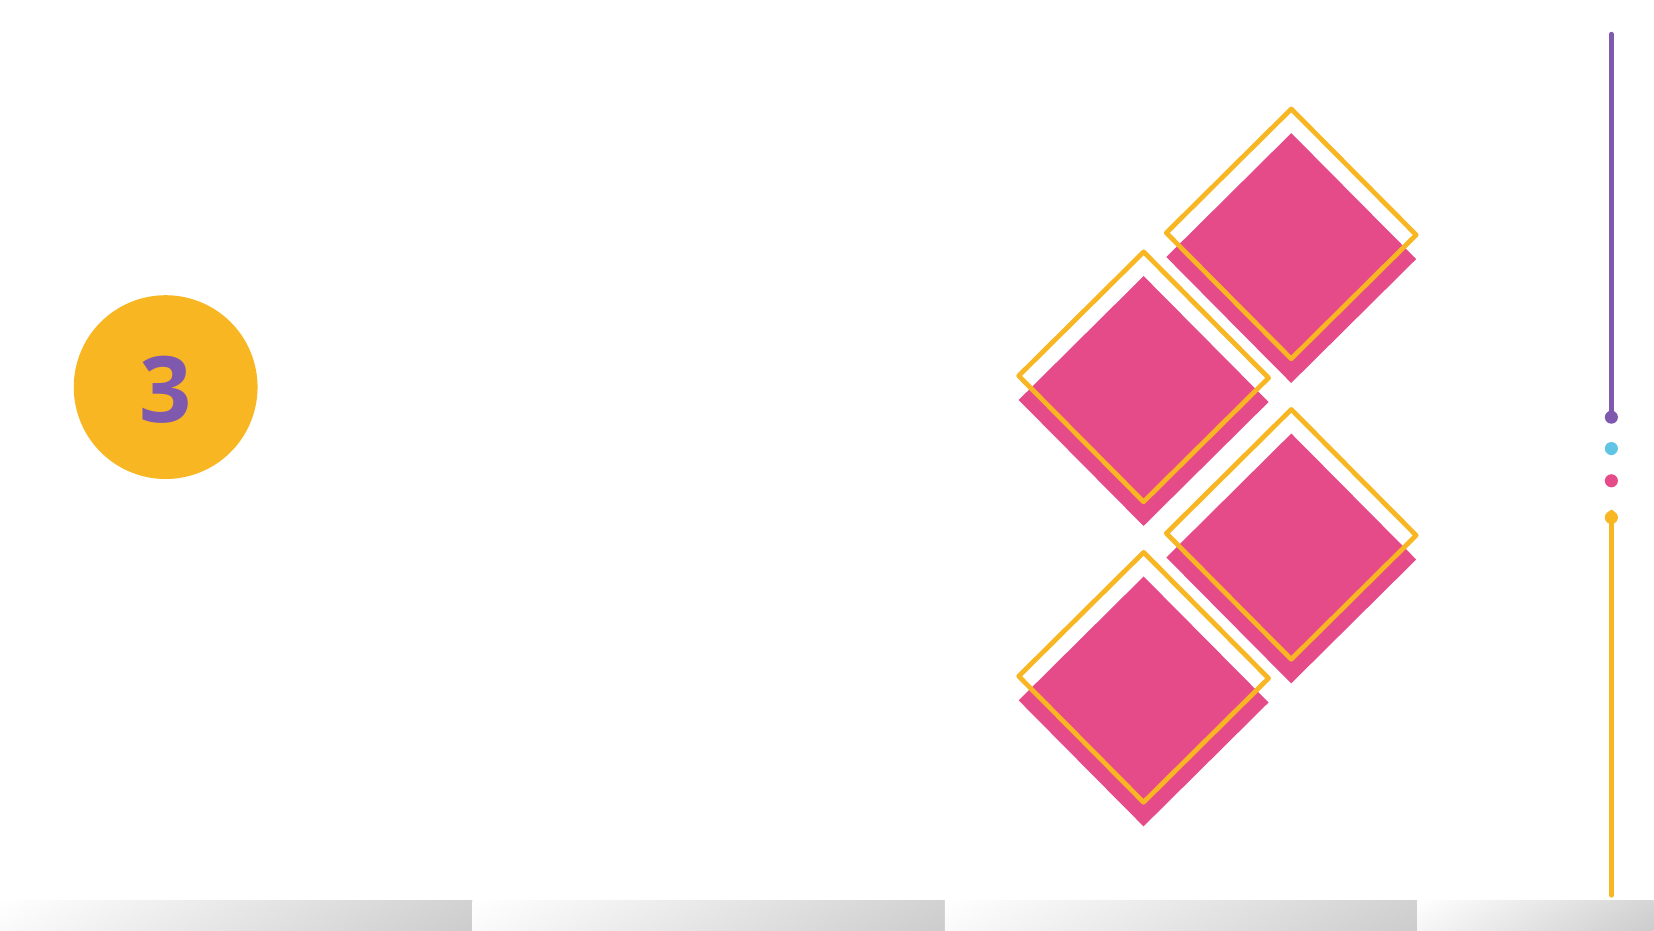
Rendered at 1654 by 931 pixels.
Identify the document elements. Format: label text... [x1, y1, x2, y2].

text_box 3 [73, 295, 258, 479]
